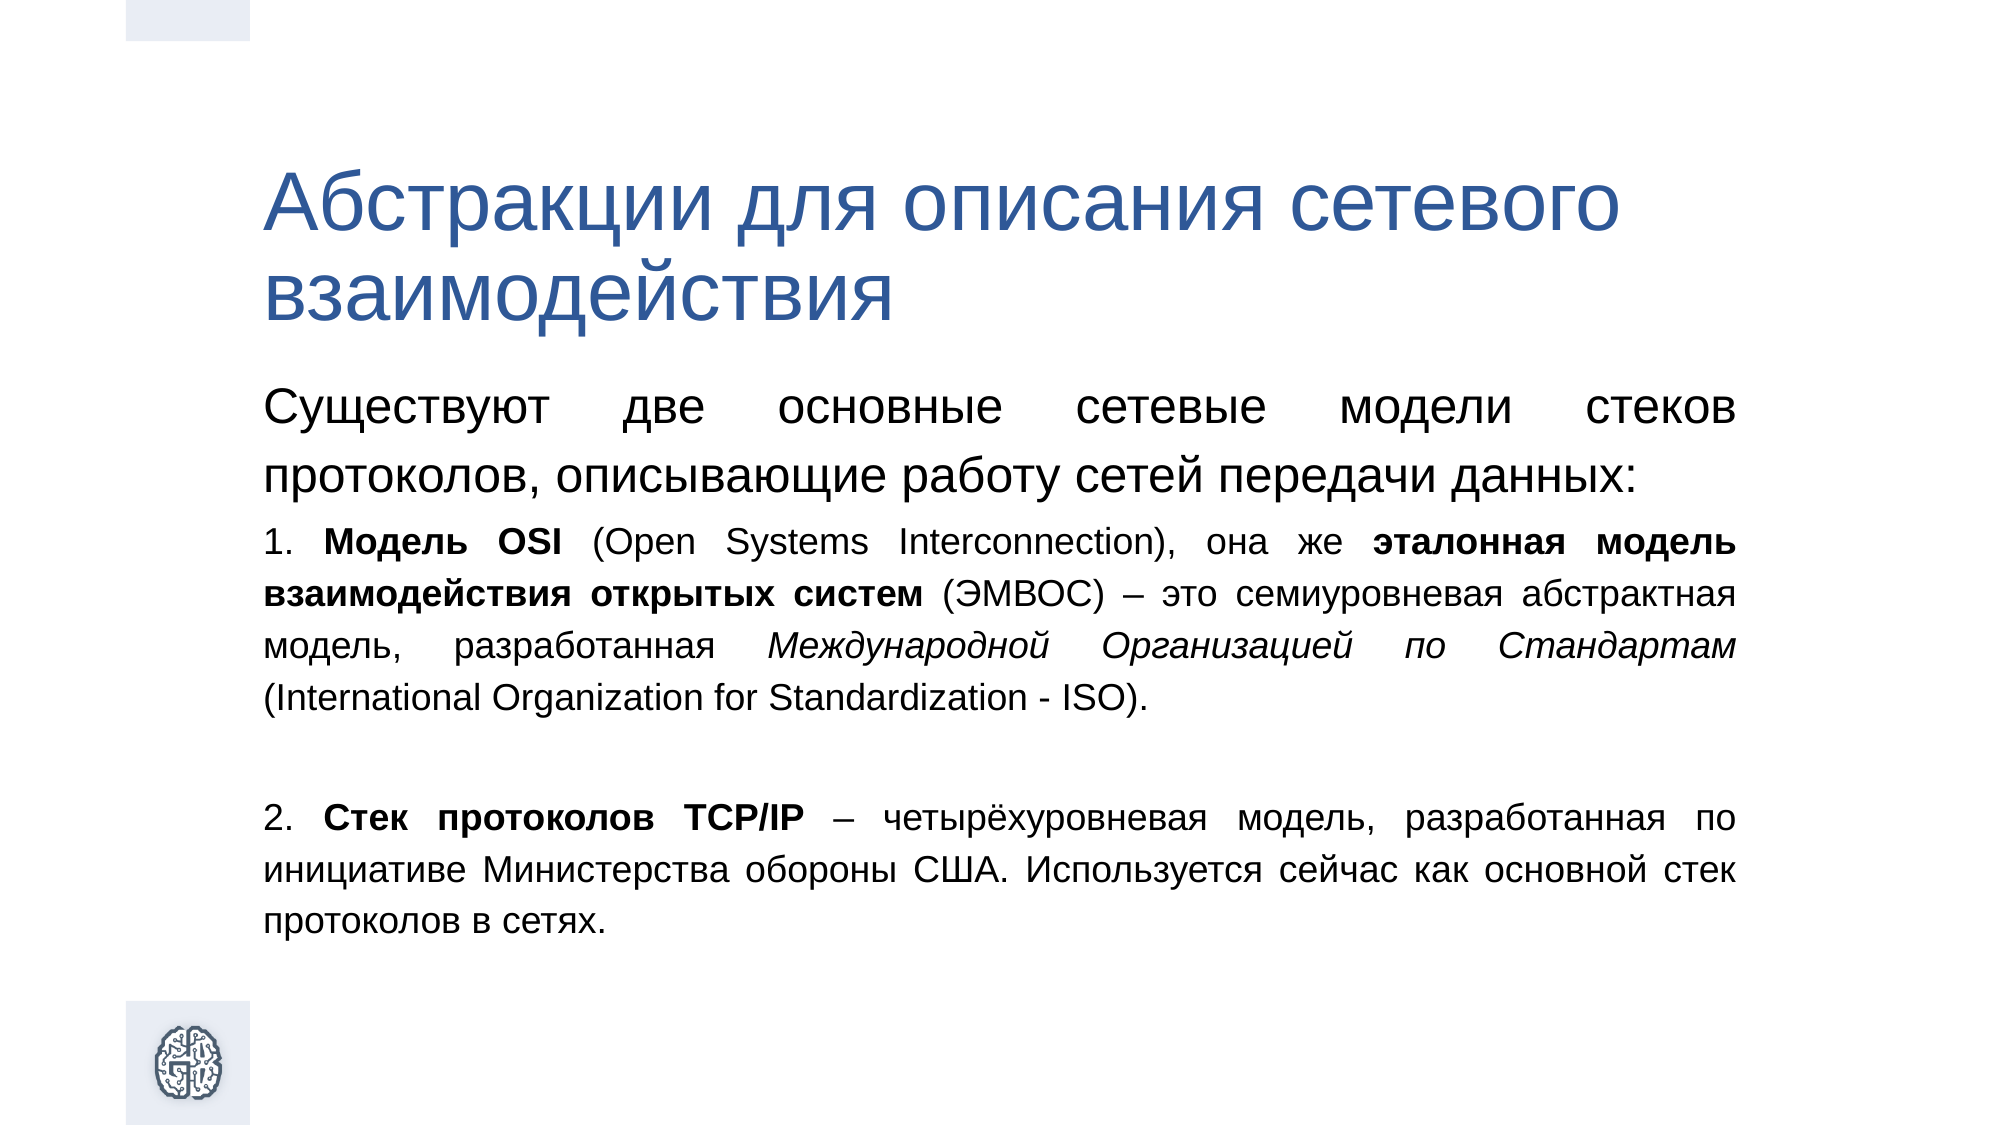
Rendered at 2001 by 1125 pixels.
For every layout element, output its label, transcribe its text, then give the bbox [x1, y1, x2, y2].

list Существуют две основные сетевые модели стеков протоколов, описывающие работу сетей передачи данных: 1. Модель OSI (Open Systems Interconnection), она же эталонная модель взаимодействия открытых систем (ЭМВОС) – это семиуровневая абстрактная модель, разработанная Международной Организацией по Стандартам (International Organization for Standardization - ISO). 2. Стек протоколов TCP/IP – четырёхуровневая модель, разработанная по инициативе Министерства обороны США. Используется сейчас как основной стек протоколов в сетях. [248, 431, 1752, 941]
title Абстракции для описания сетевого взаимодействия [248, 124, 1752, 372]
picture [144, 1016, 232, 1110]
